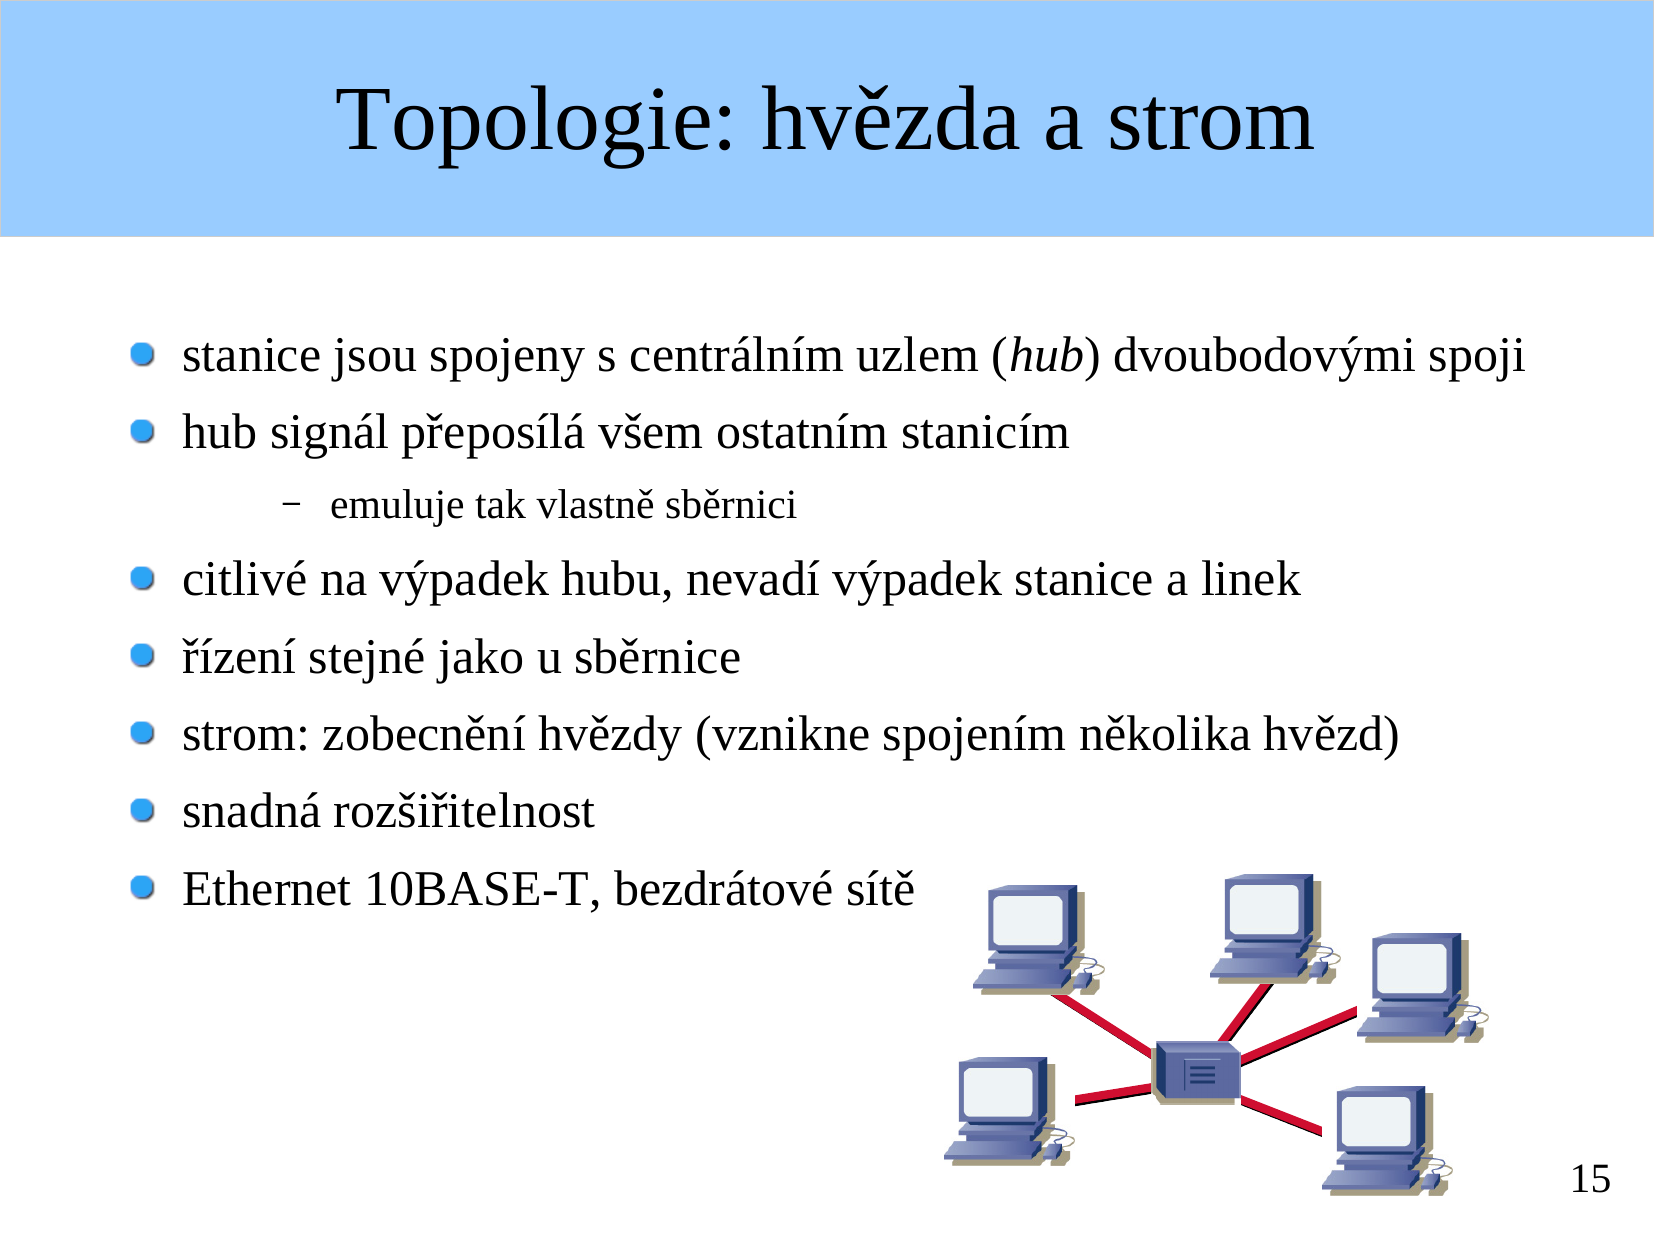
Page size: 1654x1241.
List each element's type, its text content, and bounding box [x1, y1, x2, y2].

title Topologie: hvězda a strom [0, 0, 1654, 237]
picture [1357, 933, 1489, 1043]
picture [1322, 1086, 1453, 1196]
list stanice jsou spojeny s centrálním uzlem (hub) dvoubodovými spoji hub signál přeposílá všem ostatním stanicím emuluje tak vlastně sběrnici citlivé na výpadek hubu, nevadí výpadek stanice a linek řízení stejné jako u sběrnice strom: zobecnění hvězdy (vznikne spojením několika hvězd) snadná rozšiřitelnost Ethernet 10BASE-T, bezdrátové sítě [93, 327, 1565, 1211]
picture [944, 1057, 1075, 1166]
picture [1151, 1041, 1241, 1105]
picture [973, 885, 1105, 995]
picture [1210, 874, 1341, 984]
